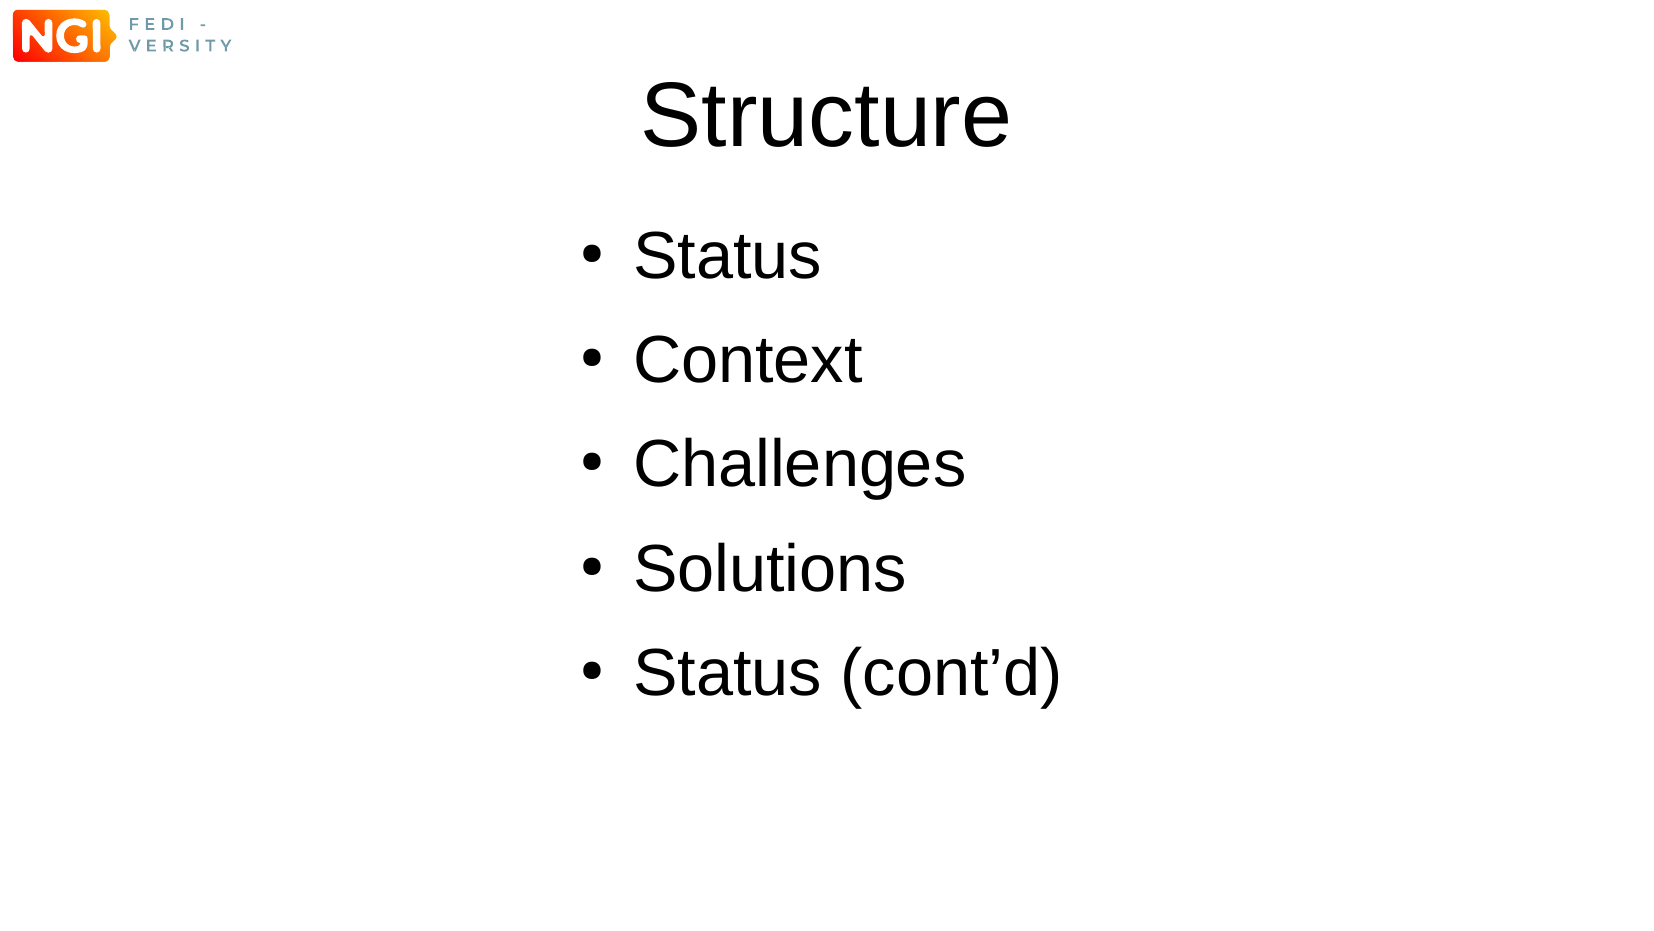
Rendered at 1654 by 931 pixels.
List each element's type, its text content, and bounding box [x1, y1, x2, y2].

title Structure [82, 37, 1571, 193]
picture [12, 9, 232, 63]
list Status Context Challenges Solutions Status (cont’d) [562, 217, 1080, 758]
